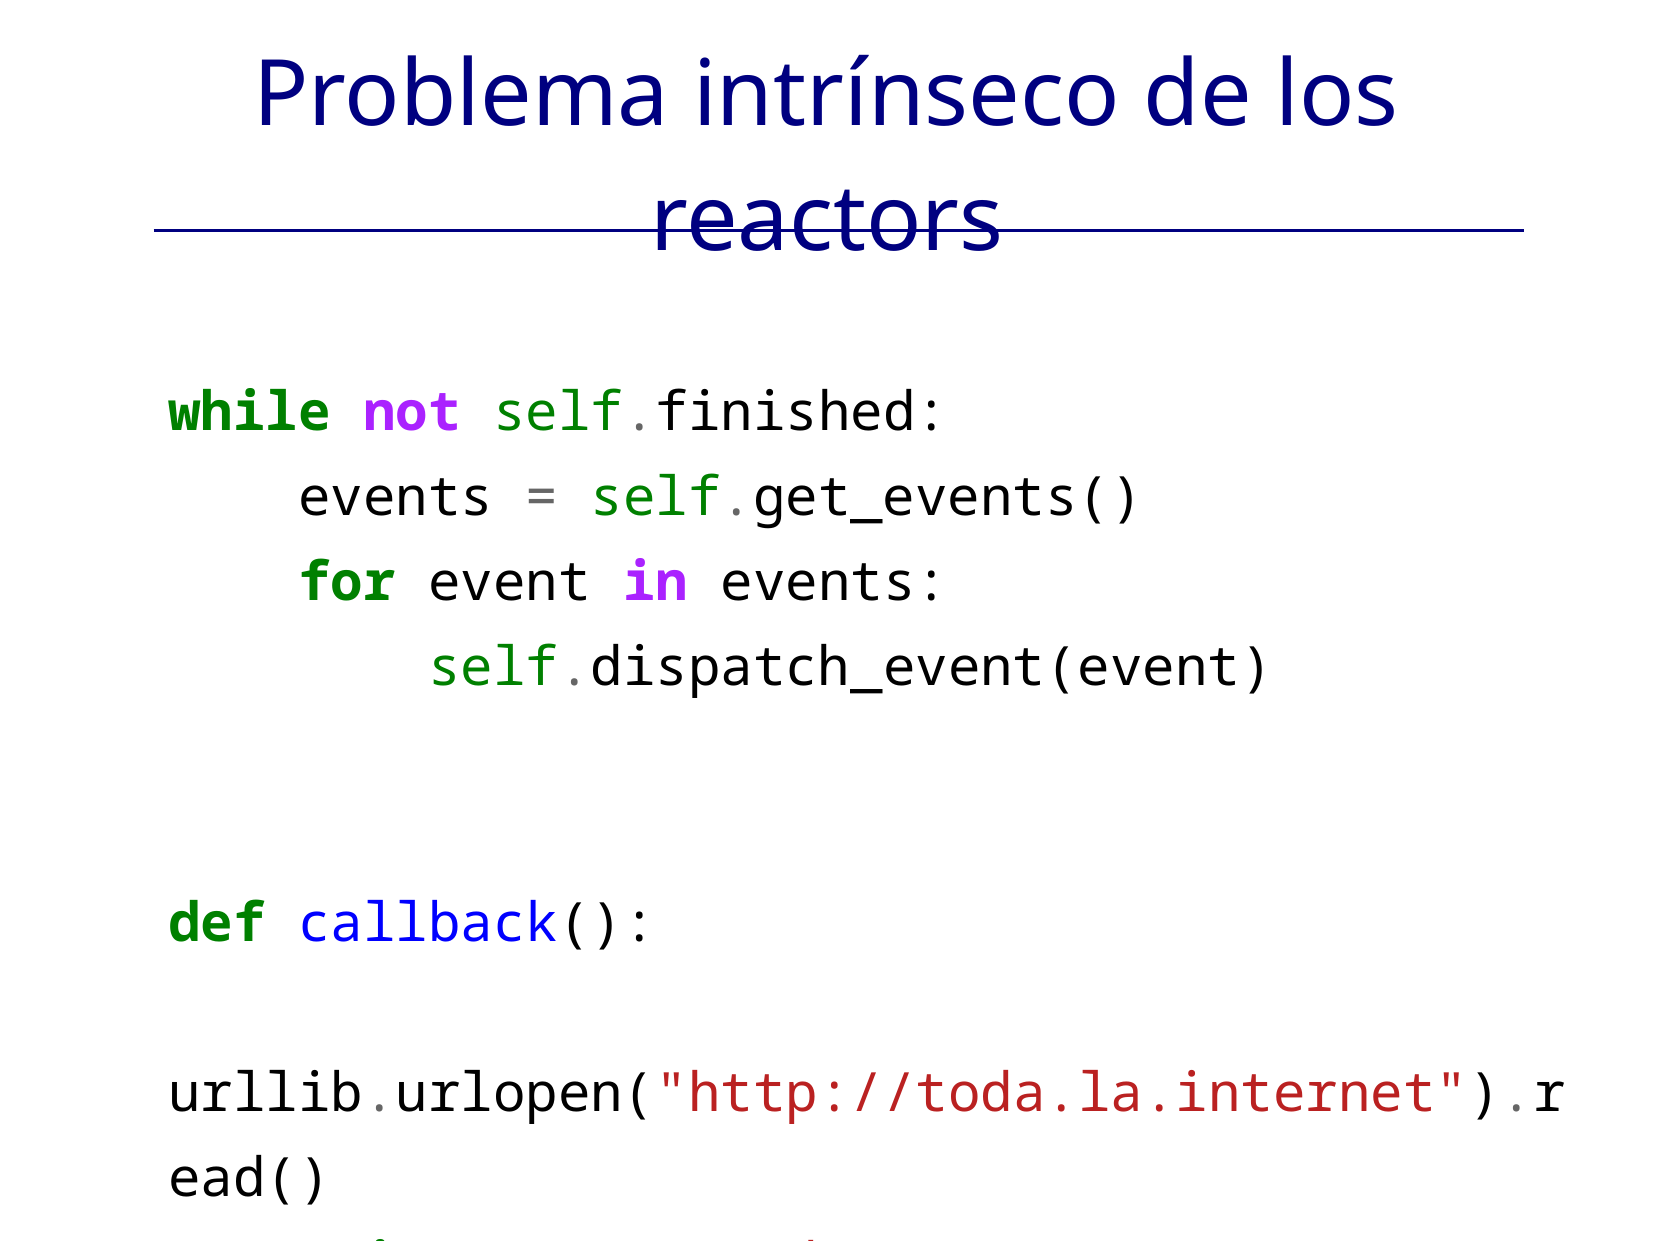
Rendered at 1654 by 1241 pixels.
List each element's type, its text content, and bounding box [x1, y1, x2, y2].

text_box while not self.finished: events = self.get_events() for event in events: self.dispatch_event(event) def callback(): urllib.urlopen("http://toda.la.internet").read() print("Descargado!") some_gui.Button("Click me", callback) [153, 354, 1607, 1164]
title Problema intrínseco de los reactors [82, 49, 1571, 257]
